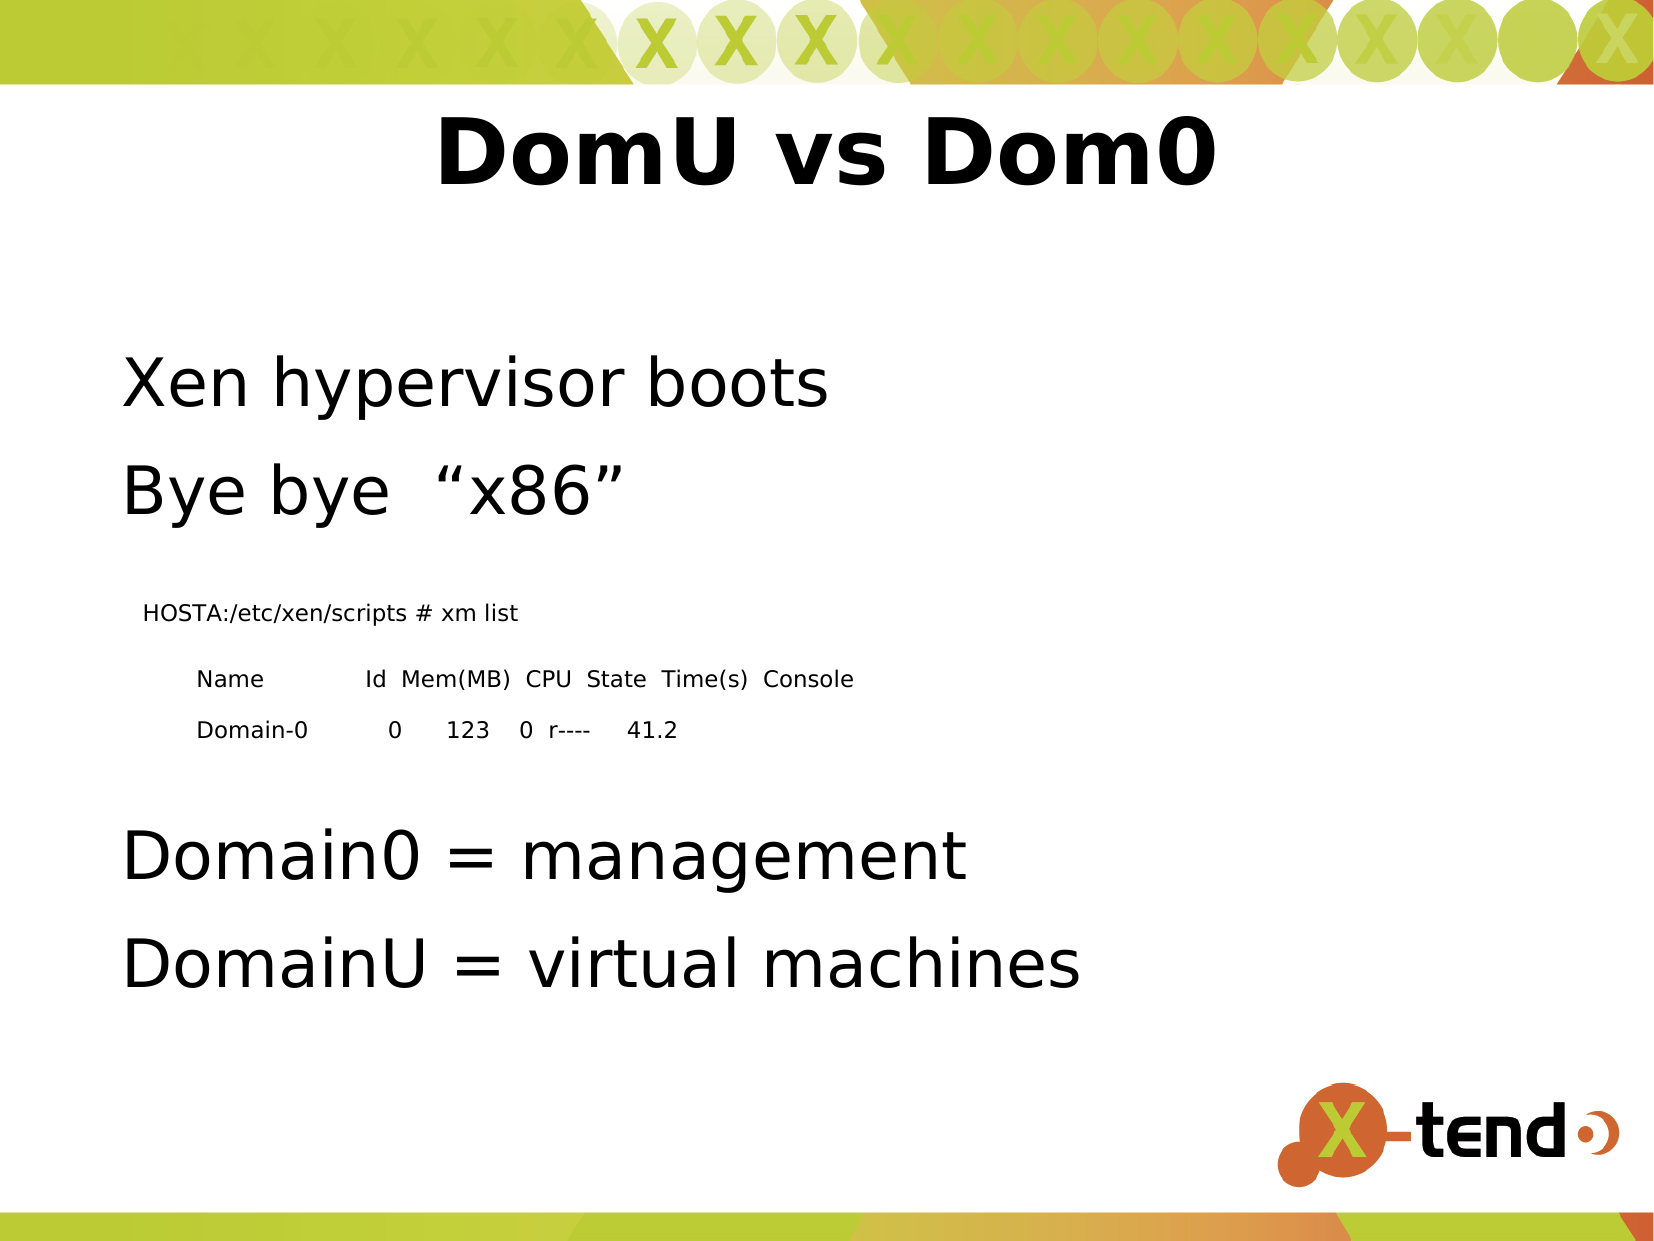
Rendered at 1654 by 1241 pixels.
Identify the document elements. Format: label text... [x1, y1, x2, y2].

picture [0, 0, 1654, 1241]
title DomU vs Dom0 [82, 49, 1571, 257]
list Xen hypervisor boots Bye bye “x86” HOSTA:/etc/xen/scripts # xm list Name Id Mem(MB) CPU State Time(s) Console Domain-0 0 123 0 r---- 41.2 Domain0 = management DomainU = virtual machines [121, 344, 1534, 1127]
